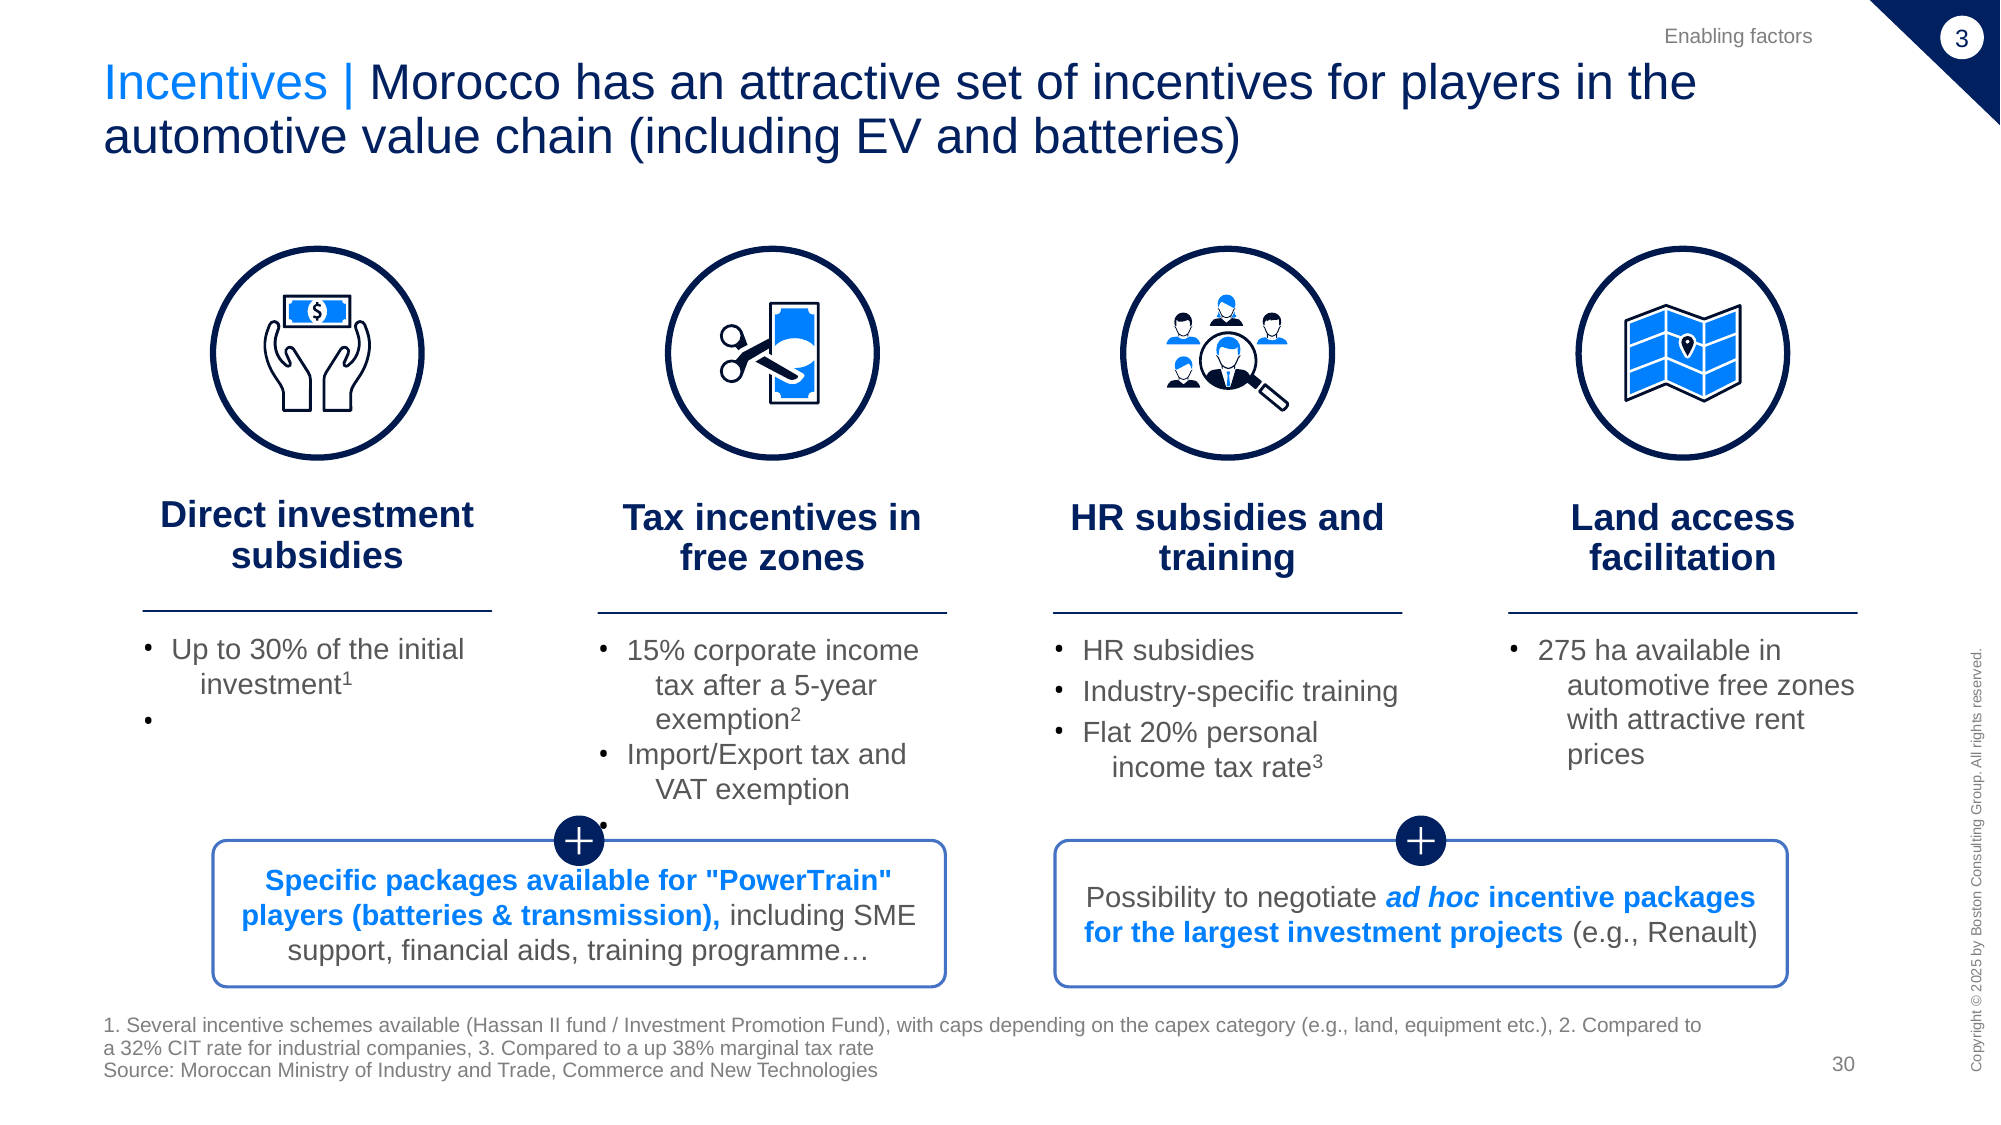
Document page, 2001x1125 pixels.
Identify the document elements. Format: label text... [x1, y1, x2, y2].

text_box [213, 248, 422, 458]
text_box Tax incentives in free zones [598, 463, 947, 612]
text_box Land access facilitation [1508, 463, 1858, 612]
text_box Up to 30% of the initial investment1 [142, 612, 492, 763]
text_box 1. Several incentive schemes available (Hassan II fund / Investment Promotion Fund), with caps depending on the capex category (e.g., land, equipment etc.), 2. Compared to a 32% CIT rate for industrial companies, 3. Compared to a up 38% marginal tax rate Source: Moroccan Ministry of Industry and Trade, Commerce and New Technologies [103, 1015, 1717, 1082]
text_box 3 [1940, 15, 1984, 60]
text_box [668, 248, 877, 458]
text_box [1123, 248, 1333, 458]
text_box HR subsidies and training [1053, 463, 1402, 612]
text_box 15% corporate income tax after a 5-year exemption2 Import/Export tax and VAT exemption [598, 613, 947, 764]
text_box [1578, 248, 1788, 458]
text_box [1395, 815, 1447, 866]
text_box HR subsidies Industry-specific training Flat 20% personal income tax rate3 [1053, 613, 1402, 764]
text_box [1869, 0, 2000, 126]
text_box 275 ha available in automotive free zones with attractive rent prices [1508, 613, 1858, 764]
text_box Enabling factors [1664, 14, 1881, 56]
text_box [553, 815, 605, 866]
text_box Direct investment subsidies [143, 461, 492, 610]
text_box Possibility to negotiate ad hoc incentive packages for the largest investment projects (e.g., Renault) [1054, 840, 1788, 987]
title Incentives | Morocco has an attractive set of incentives for players in the automotive value chain (including EV and batteries) [103, 55, 1897, 165]
text_box Specific packages available for "PowerTrain" players (batteries & transmission), including SME support, financial aids, training programme… [213, 840, 946, 987]
